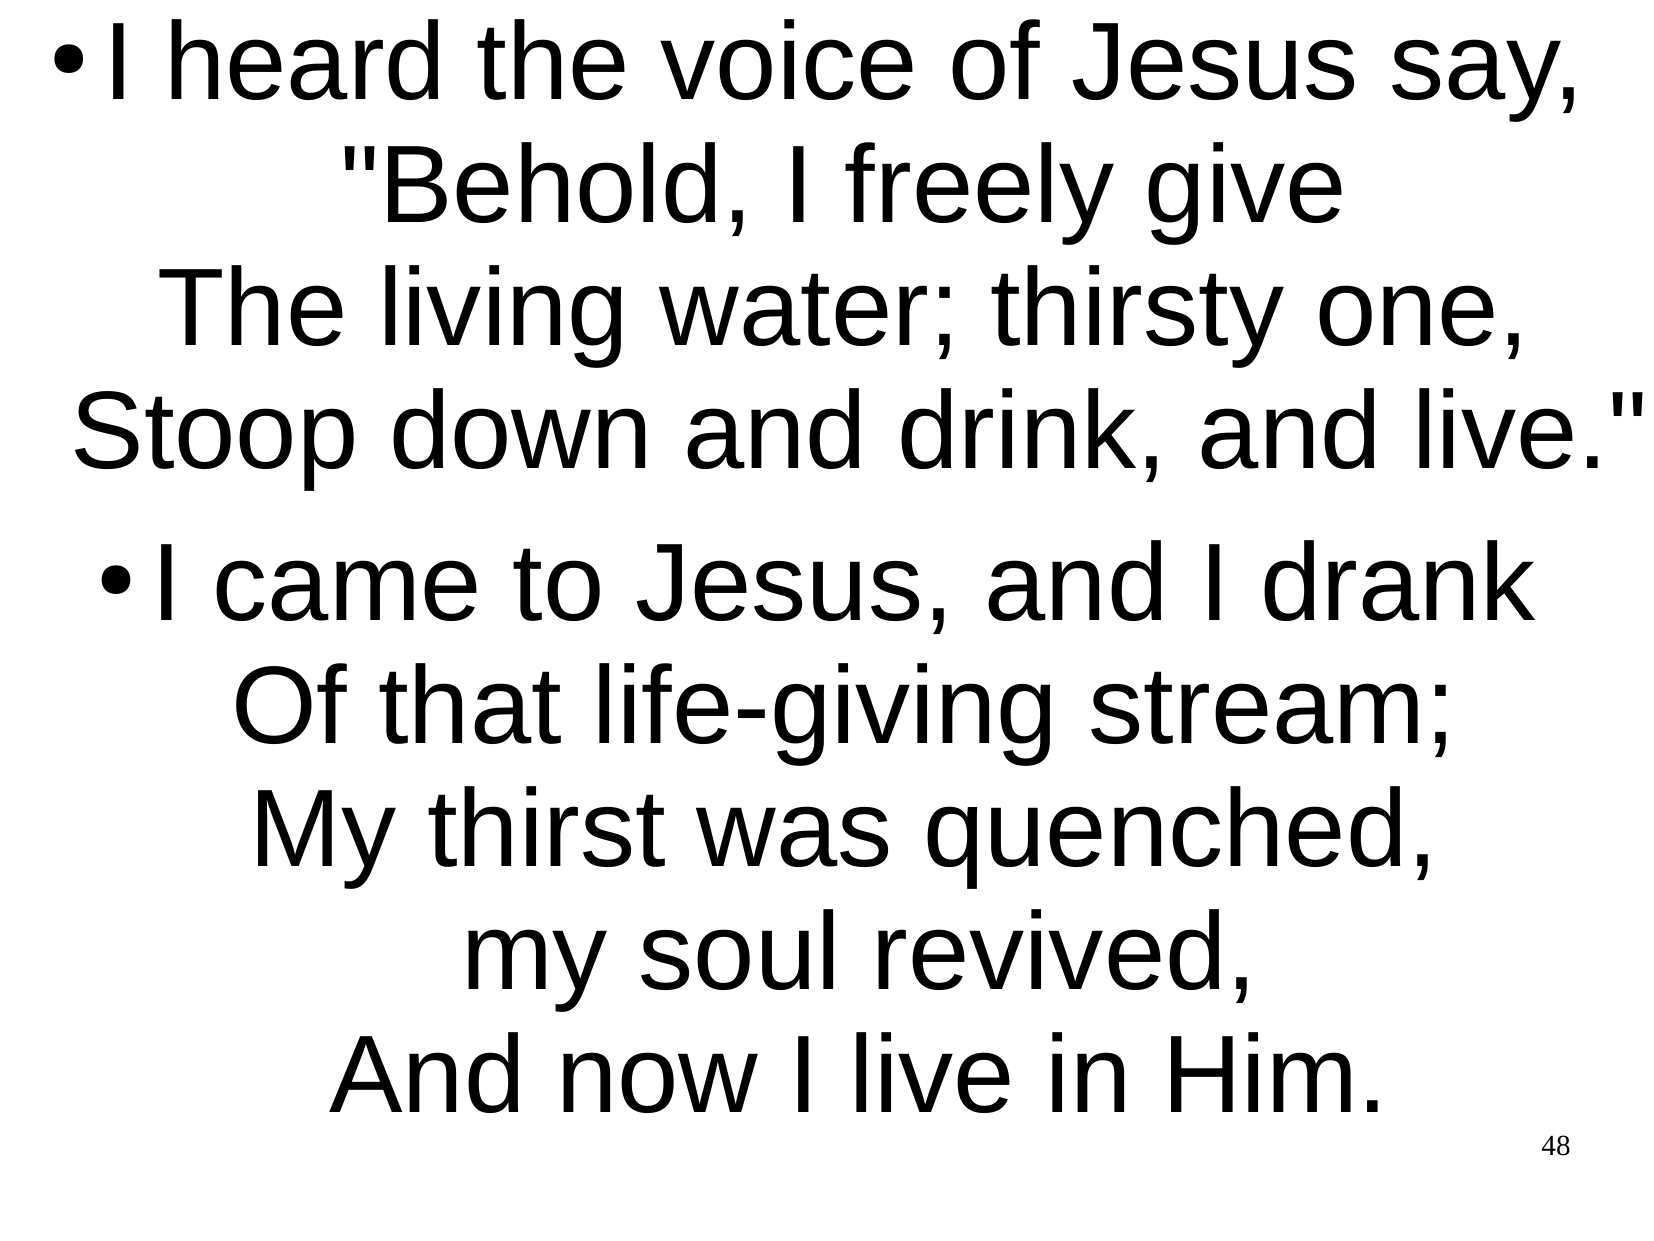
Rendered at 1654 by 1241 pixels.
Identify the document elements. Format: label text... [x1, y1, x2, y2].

list I heard the voice of Jesus say, "Behold, I freely give The living water; thirsty one, Stoop down and drink, and live." I came to Jesus, and I drank Of that life-giving stream; My thirst was quenched, my soul revived, And now I live in Him. [0, 0, 1651, 1238]
